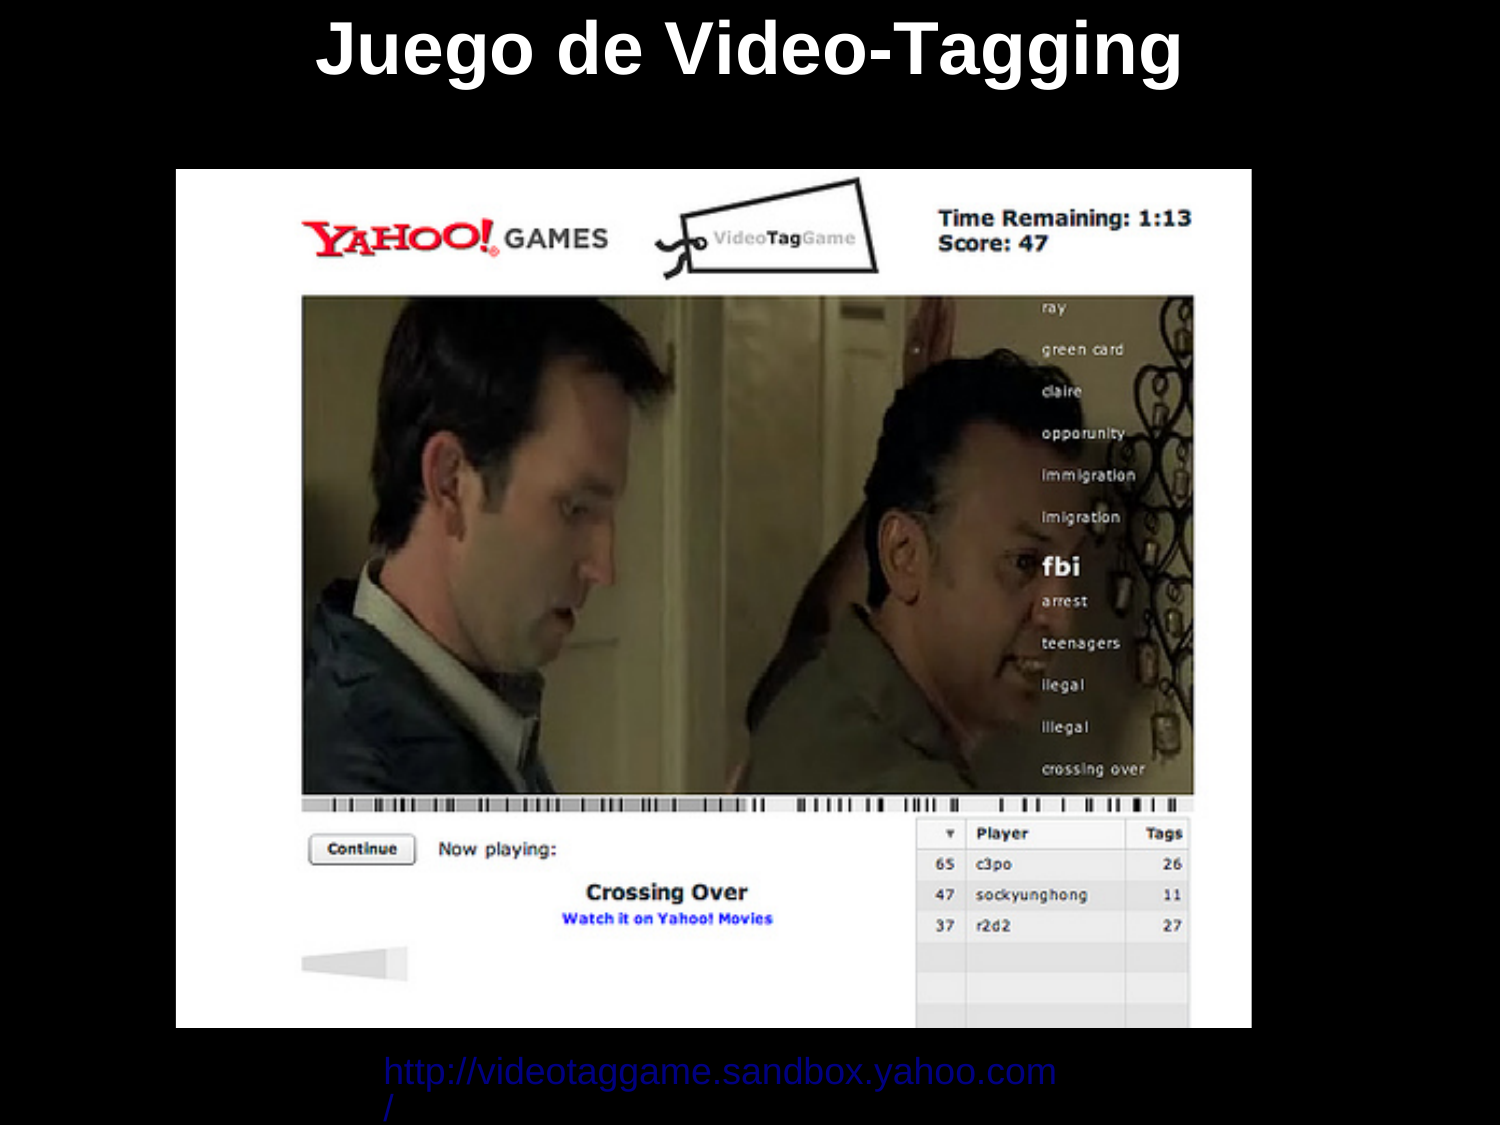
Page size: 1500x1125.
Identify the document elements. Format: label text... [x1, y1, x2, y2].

title Juego de Video-Tagging [75, 0, 1425, 101]
text_box http://videotaggame.sandbox.yahoo.com/ [368, 1039, 1082, 1100]
picture [175, 169, 1252, 1028]
